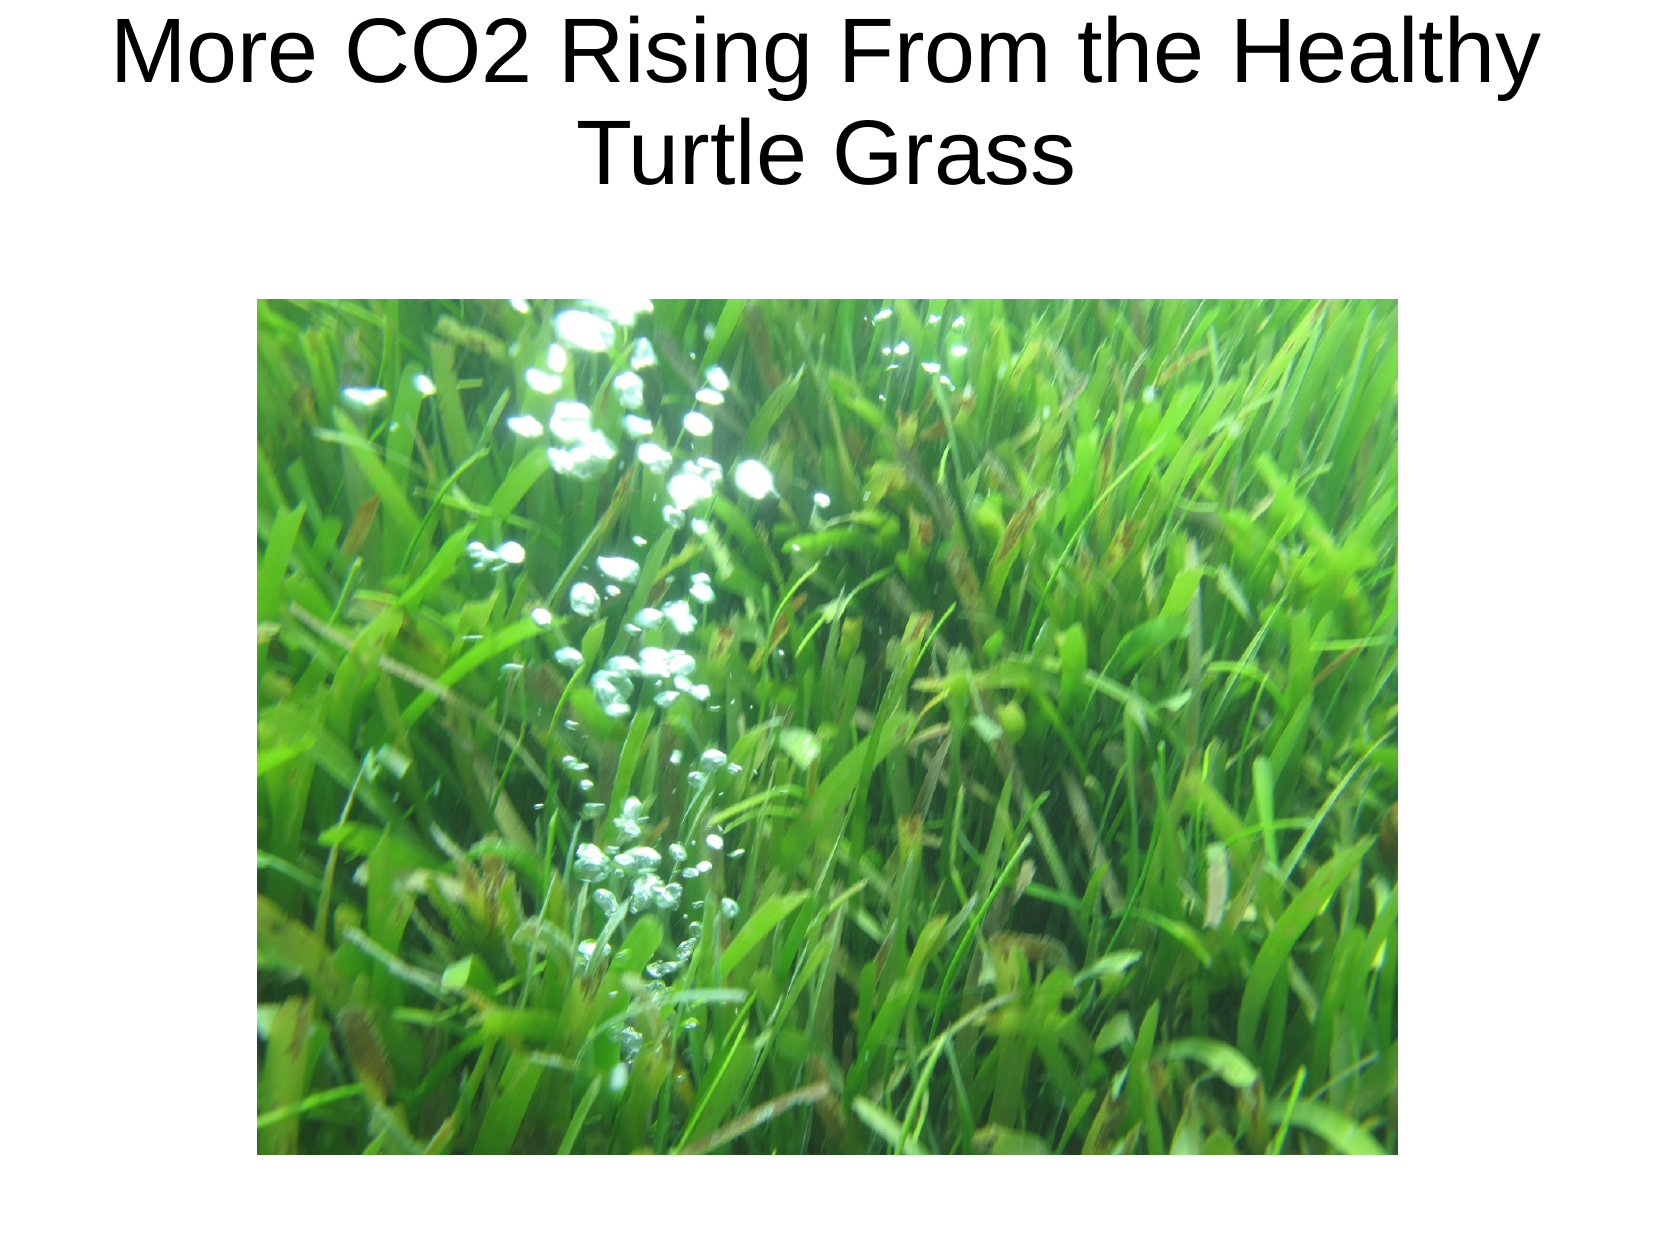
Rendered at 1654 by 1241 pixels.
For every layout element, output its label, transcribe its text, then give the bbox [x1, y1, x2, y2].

picture [257, 299, 1398, 1156]
title More CO2 Rising From the Healthy Turtle Grass [82, 0, 1571, 307]
